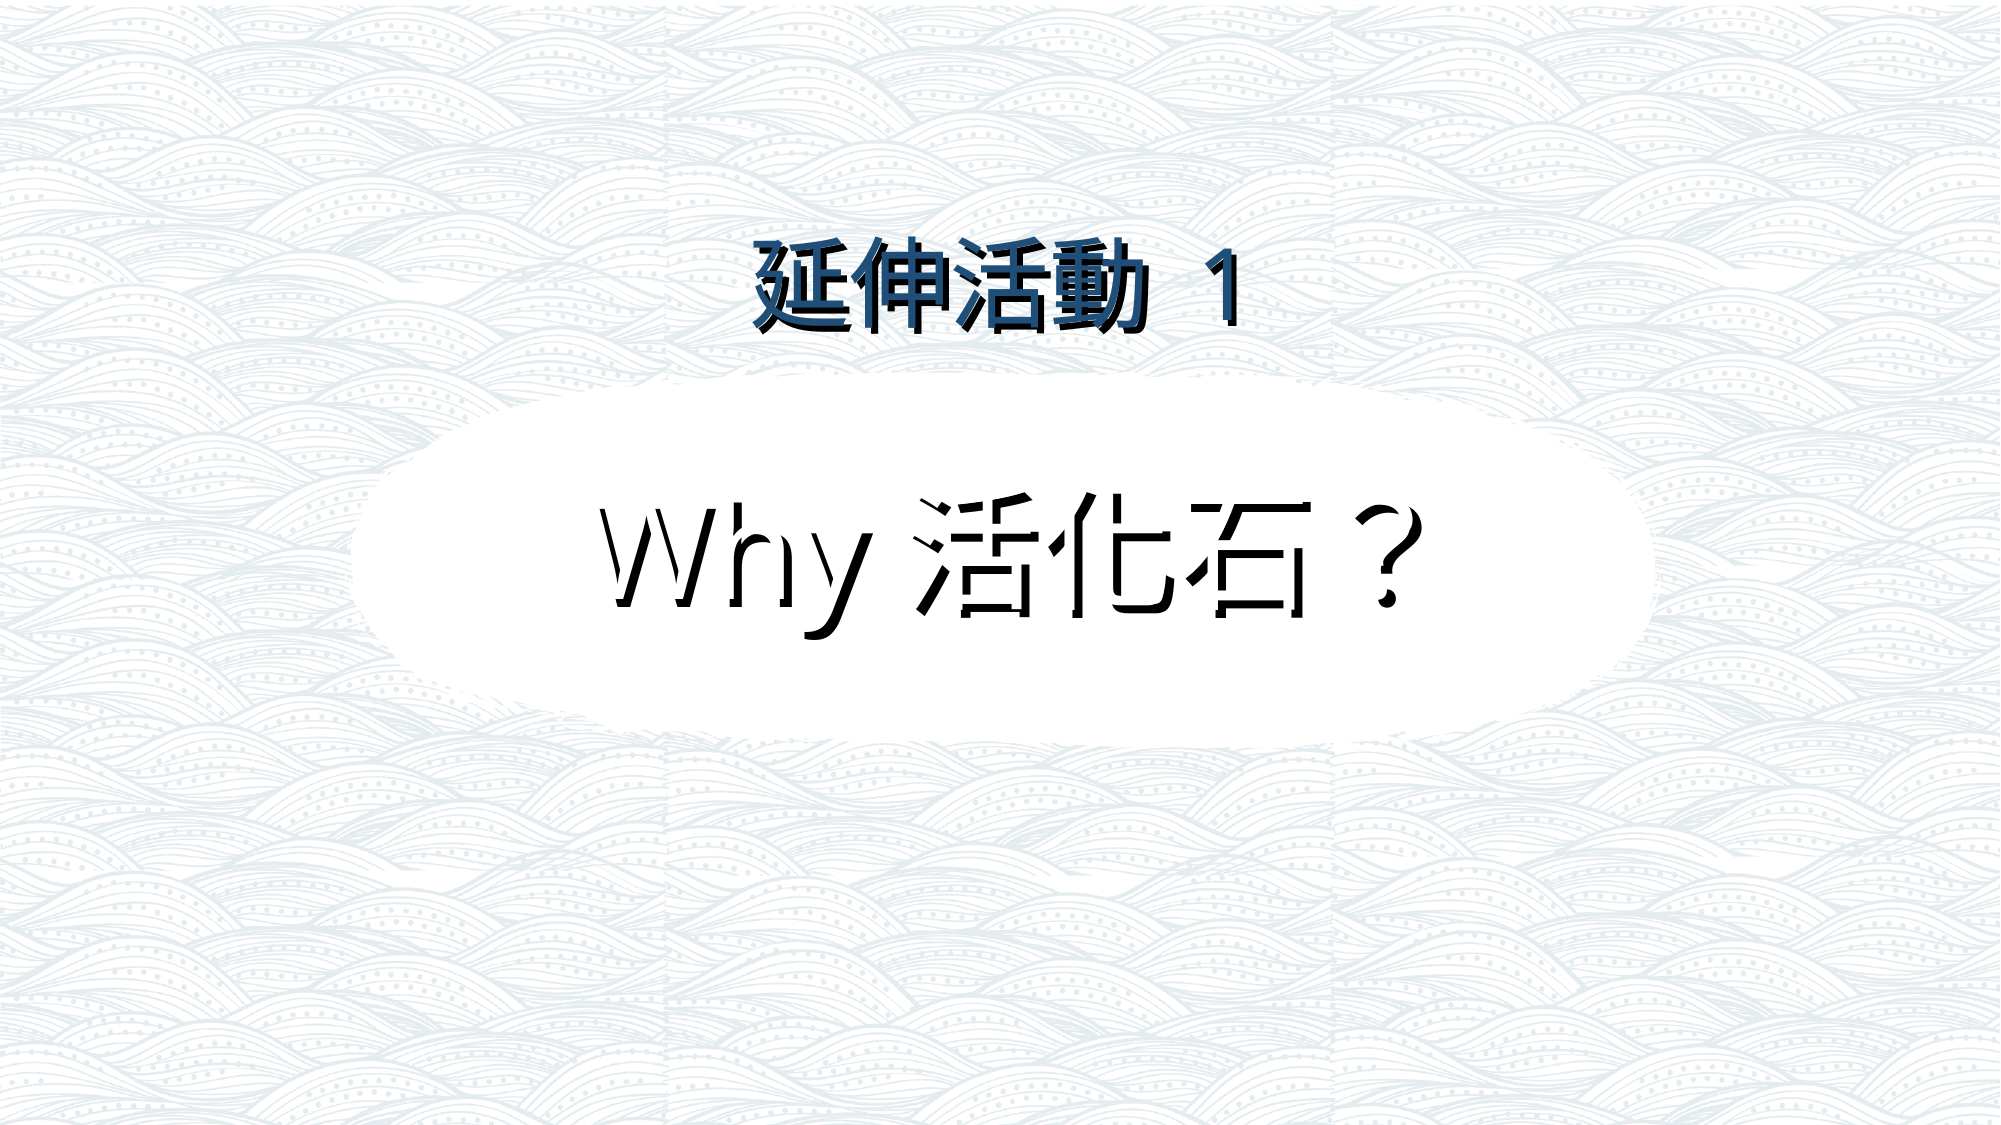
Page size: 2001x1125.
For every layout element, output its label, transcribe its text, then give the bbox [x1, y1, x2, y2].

text_box 延伸活動 1 [574, 168, 1430, 350]
text_box Why活化石？ [487, 442, 1546, 637]
picture [342, 370, 1661, 748]
